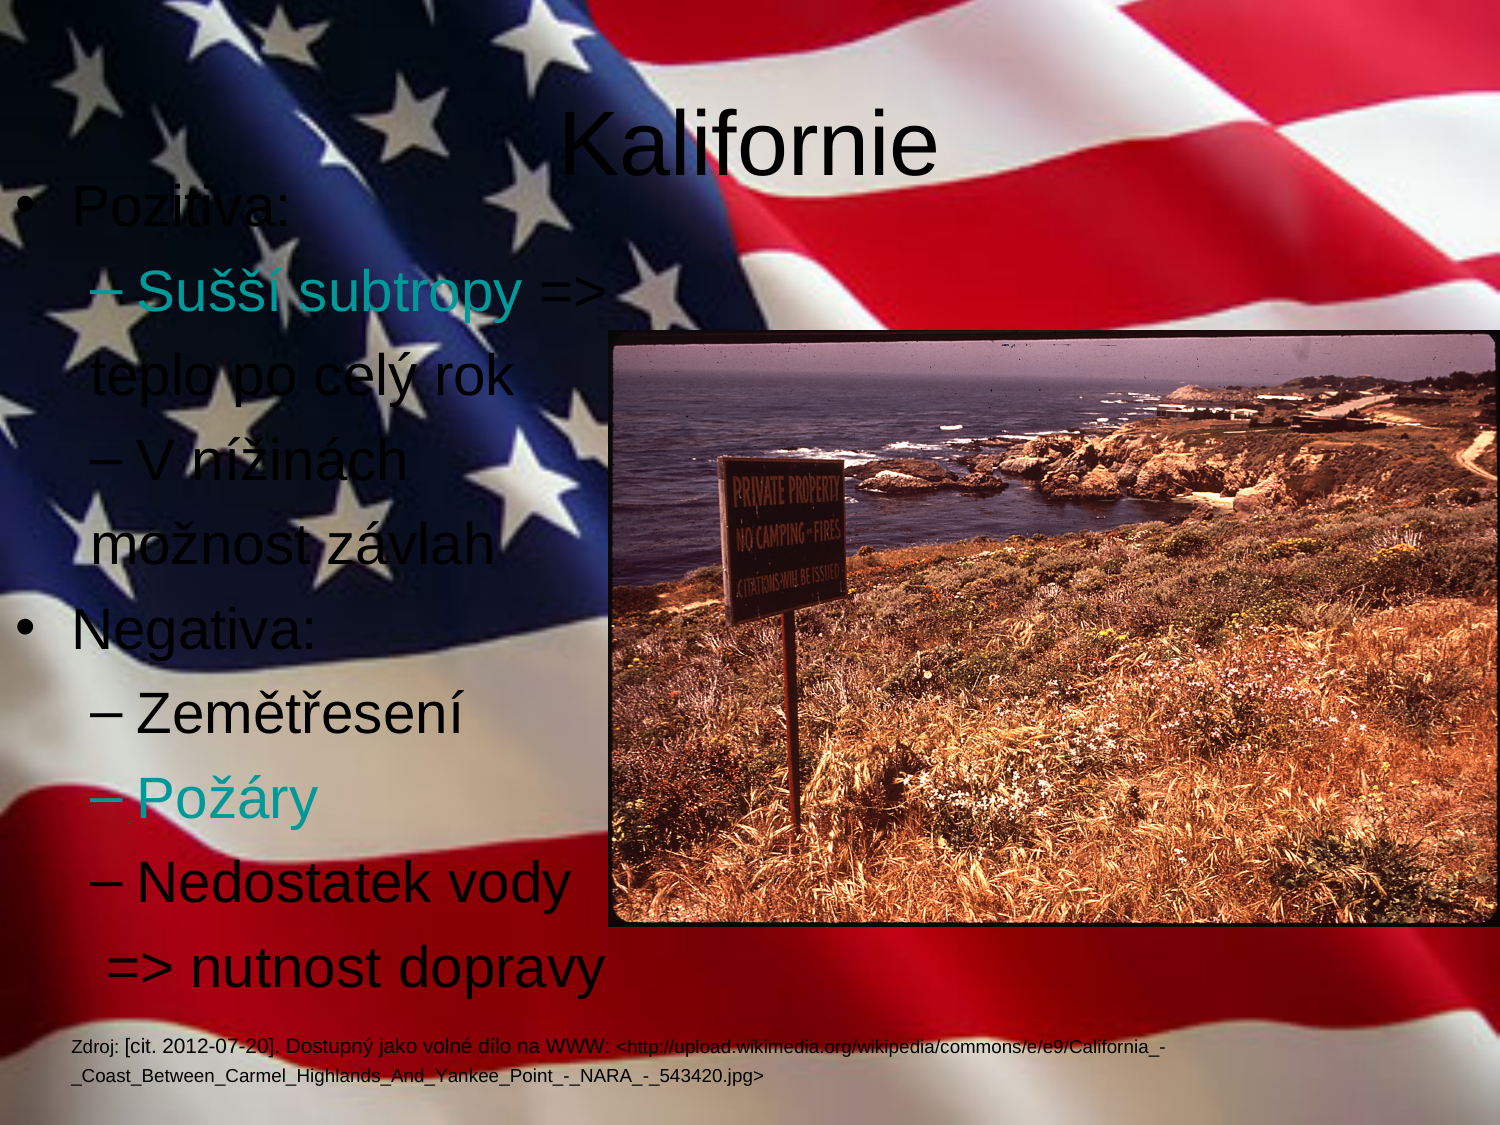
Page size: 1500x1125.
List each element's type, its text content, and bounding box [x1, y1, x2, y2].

picture [0, 0, 1500, 1125]
list Pozitiva: Sušší subtropy => teplo po celý rok V nížinách možnost závlah Negativa: Zemětřesení Požáry Nedostatek vody => nutnost dopravy Zdroj: [cit. 2012-07-20]. Dostupný jako volné dílo na WWW: <http://upload.wikimedia.org/wikipedia/commons/e/e9/California_-_Coast_Between_Carmel_Highlands_And_Yankee_Point_-_NARA_-_543420.jpg> [0, 160, 1341, 1125]
title Kalifornie [75, 45, 1426, 233]
